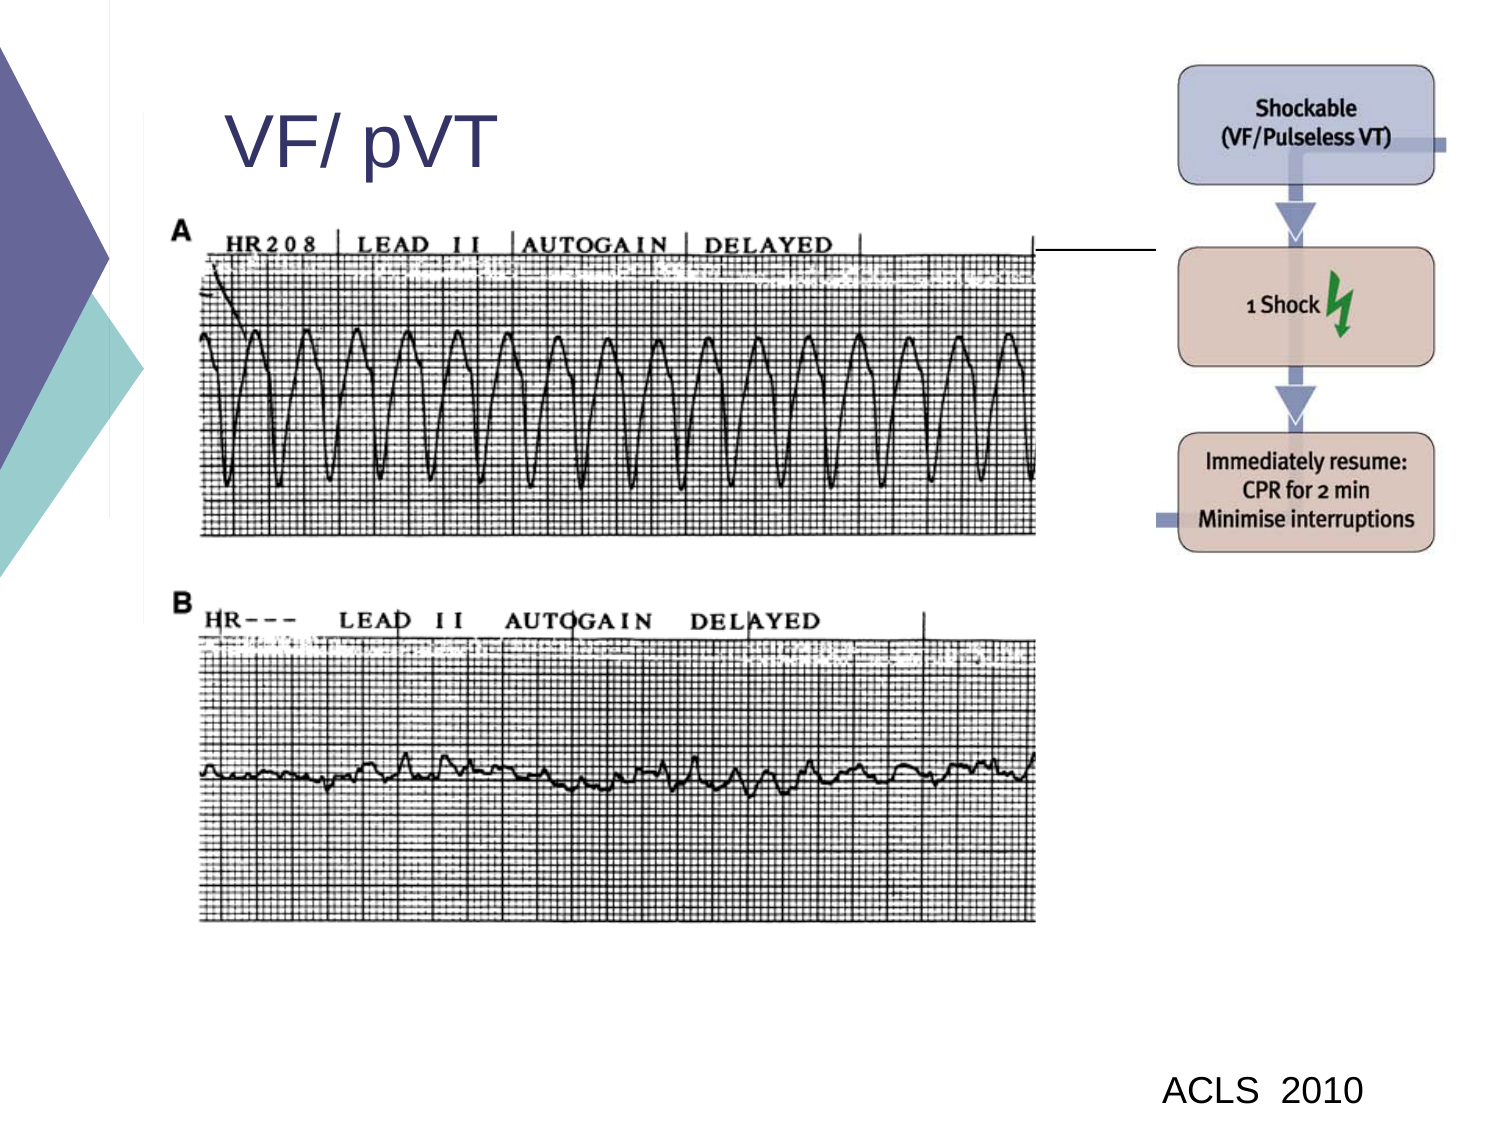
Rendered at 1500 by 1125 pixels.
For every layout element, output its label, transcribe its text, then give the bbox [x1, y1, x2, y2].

title VF/ pVT [224, 41, 1156, 237]
picture [1156, 41, 1447, 573]
picture [161, 214, 1036, 929]
text_box ACLS 2010 [1147, 1064, 1379, 1125]
